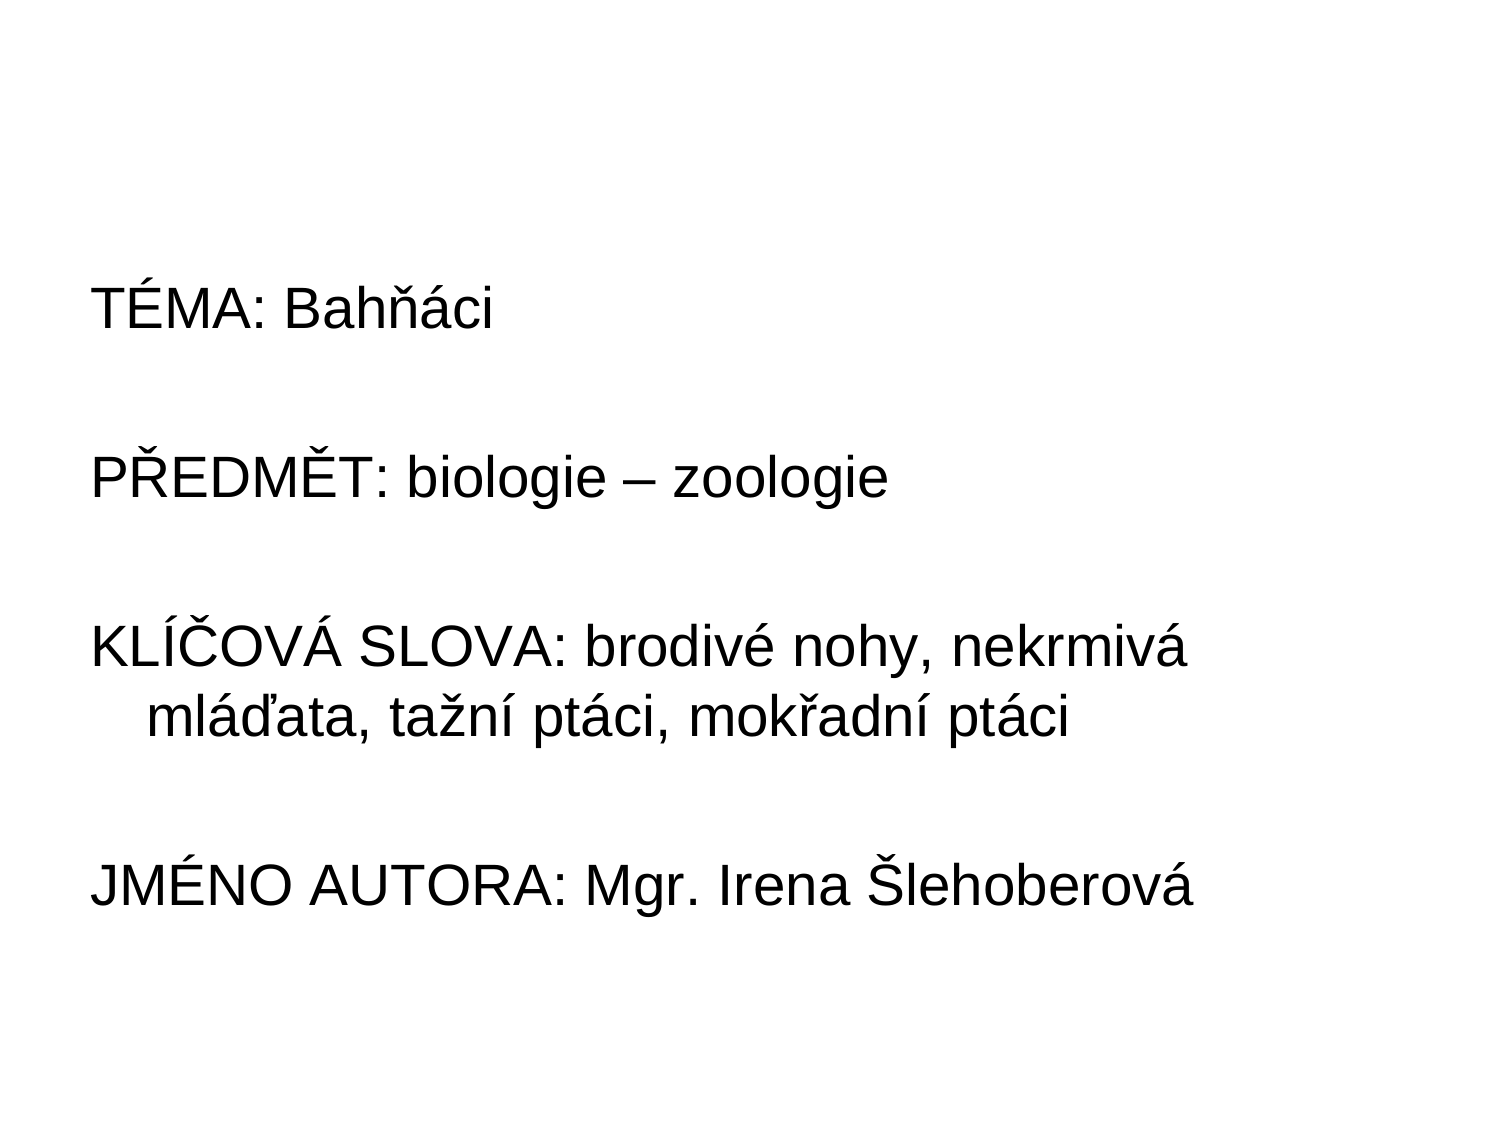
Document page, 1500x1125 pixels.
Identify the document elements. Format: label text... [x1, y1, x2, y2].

list TÉMA: Bahňáci PŘEDMĚT: biologie – zoologie KLÍČOVÁ SLOVA: brodivé nohy, nekrmivá mláďata, tažní ptáci, mokřadní ptáci JMÉNO AUTORA: Mgr. Irena Šlehoberová [75, 262, 1426, 1010]
